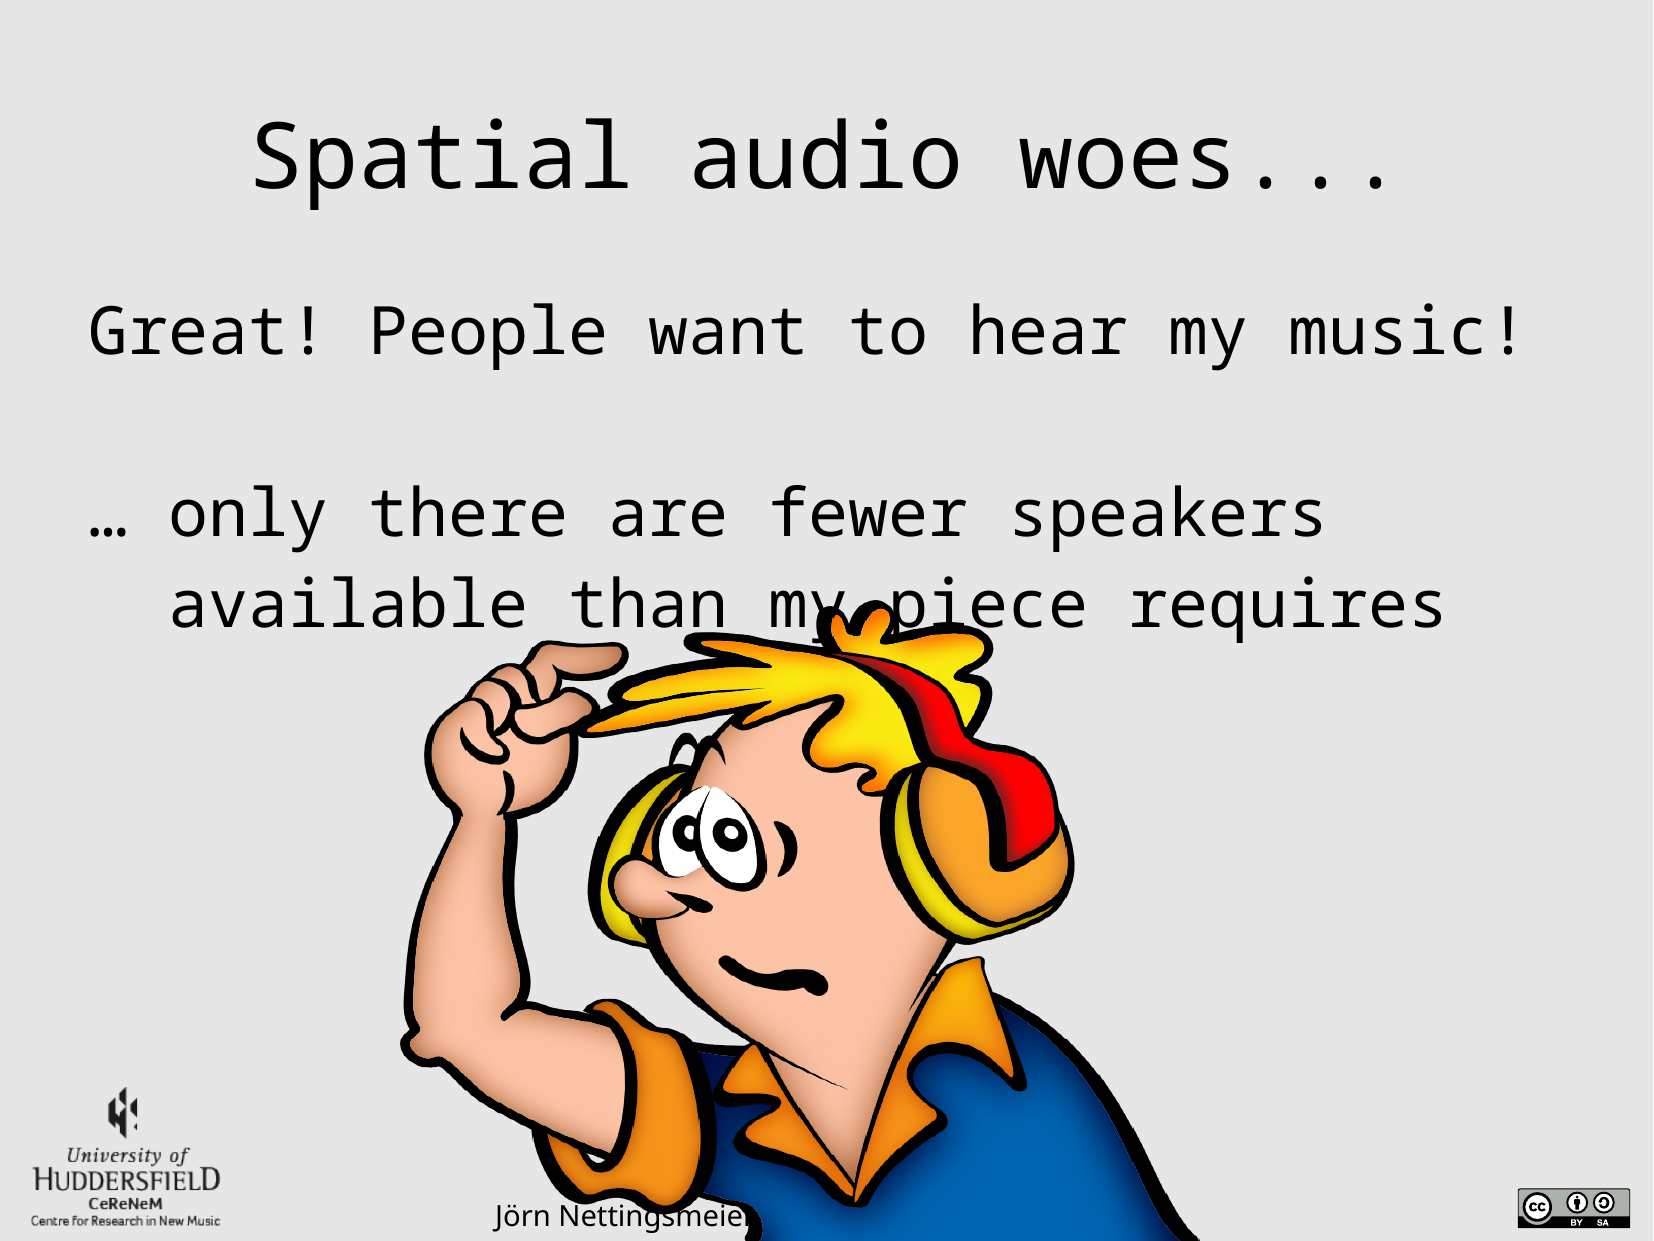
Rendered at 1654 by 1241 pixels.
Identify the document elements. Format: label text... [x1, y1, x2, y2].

title Spatial audio woes... [82, 49, 1571, 257]
picture [400, 600, 1200, 1241]
text_box Great! People want to hear my music! … only there are fewer speakers available than my piece requires [73, 276, 1574, 603]
picture [31, 1087, 222, 1229]
